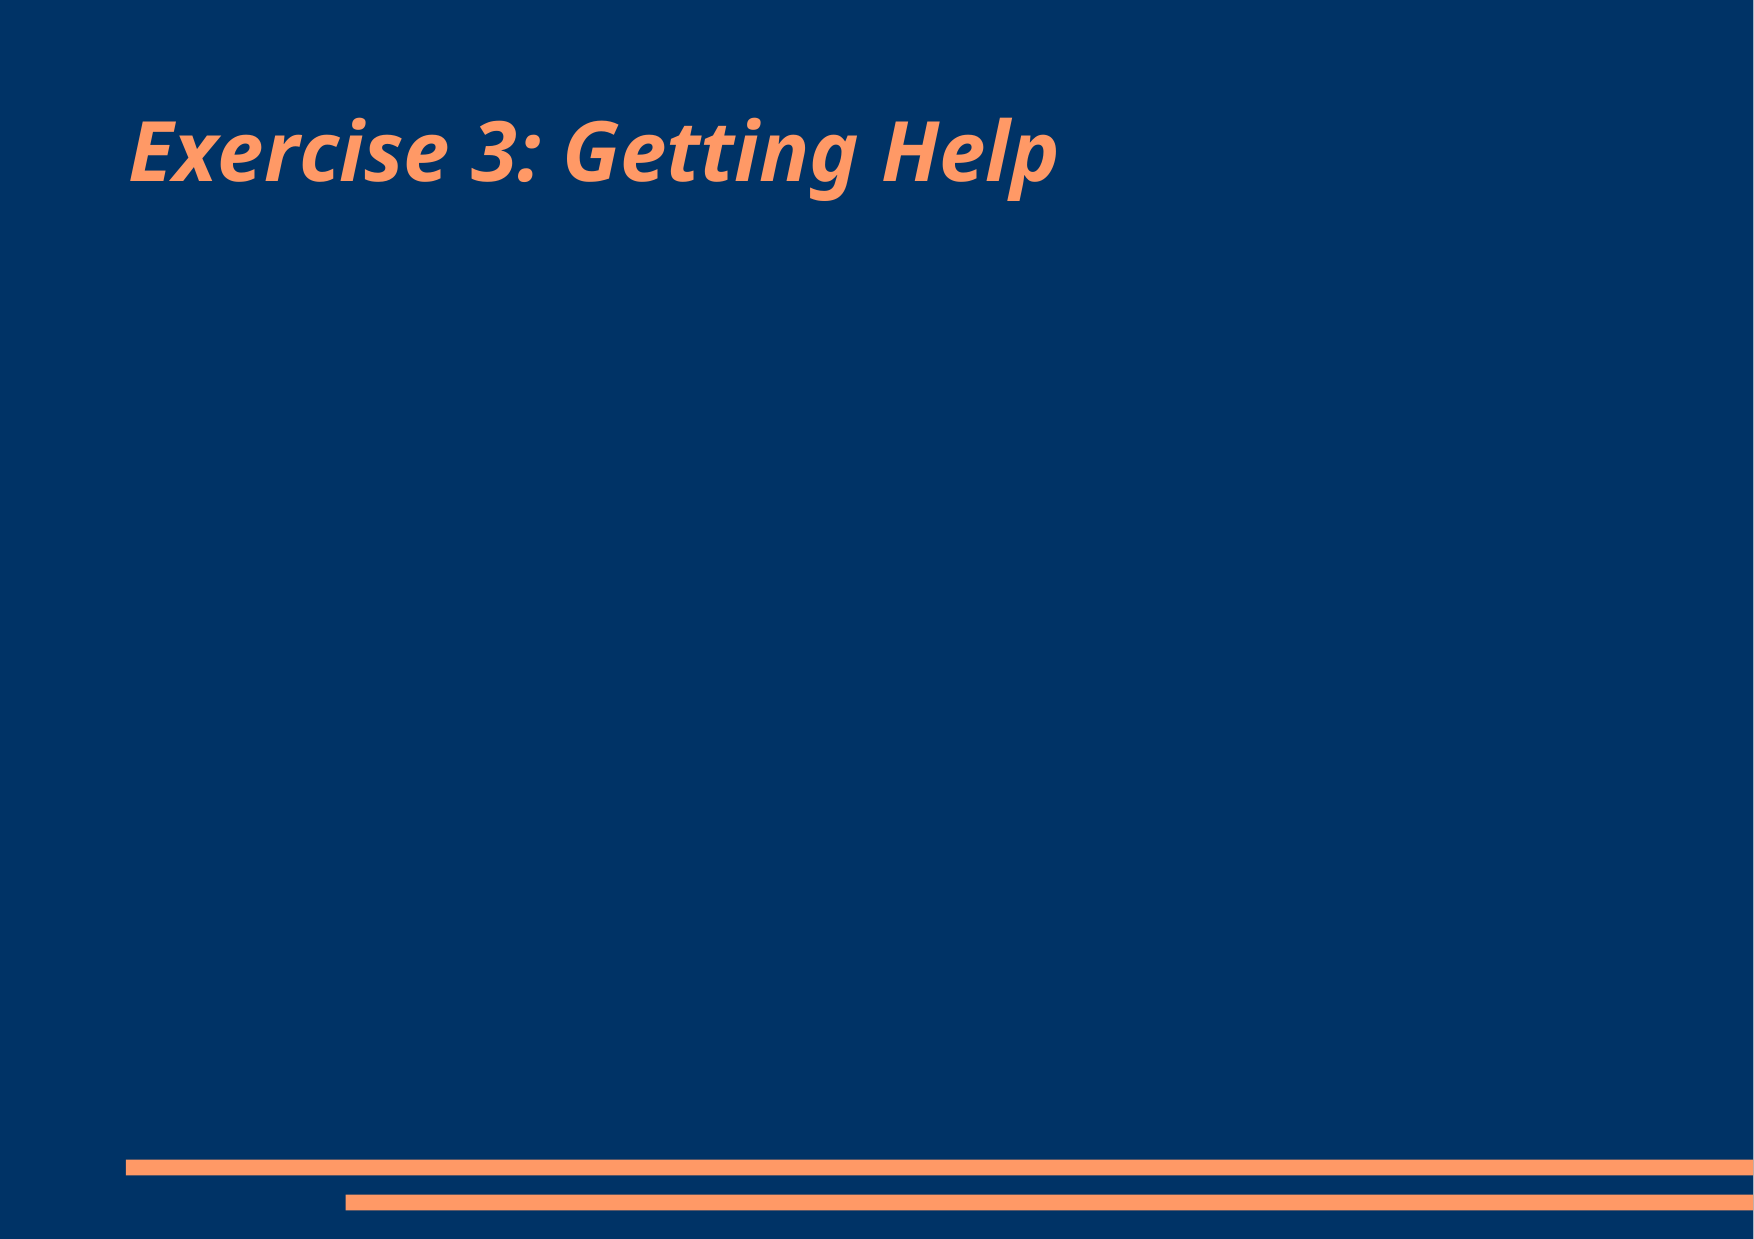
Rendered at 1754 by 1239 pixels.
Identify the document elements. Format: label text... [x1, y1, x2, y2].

title Exercise 3: Getting Help [128, 46, 1627, 253]
